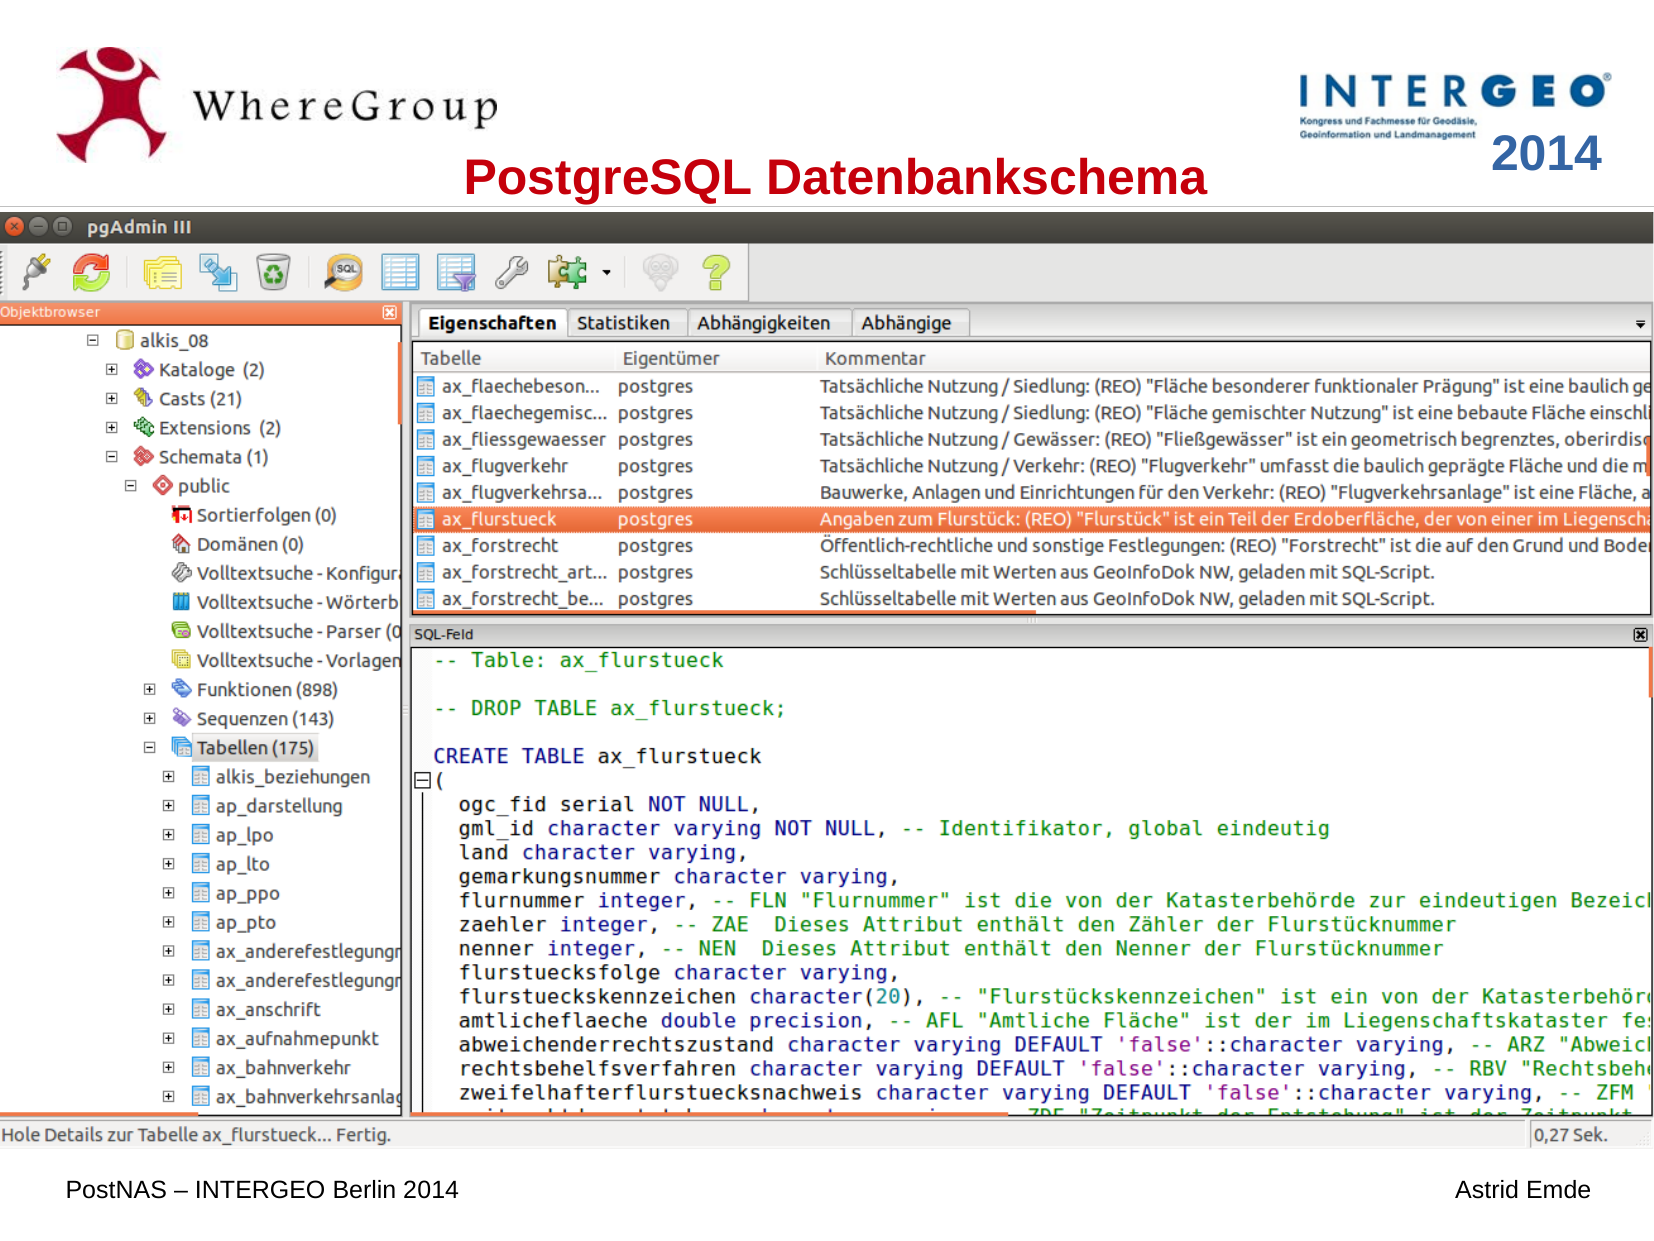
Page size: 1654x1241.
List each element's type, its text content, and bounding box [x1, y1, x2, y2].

text_box PostgreSQL Datenbankschema [448, 141, 1654, 212]
picture [0, 212, 1654, 1149]
picture [1299, 29, 1613, 141]
picture [56, 47, 497, 163]
